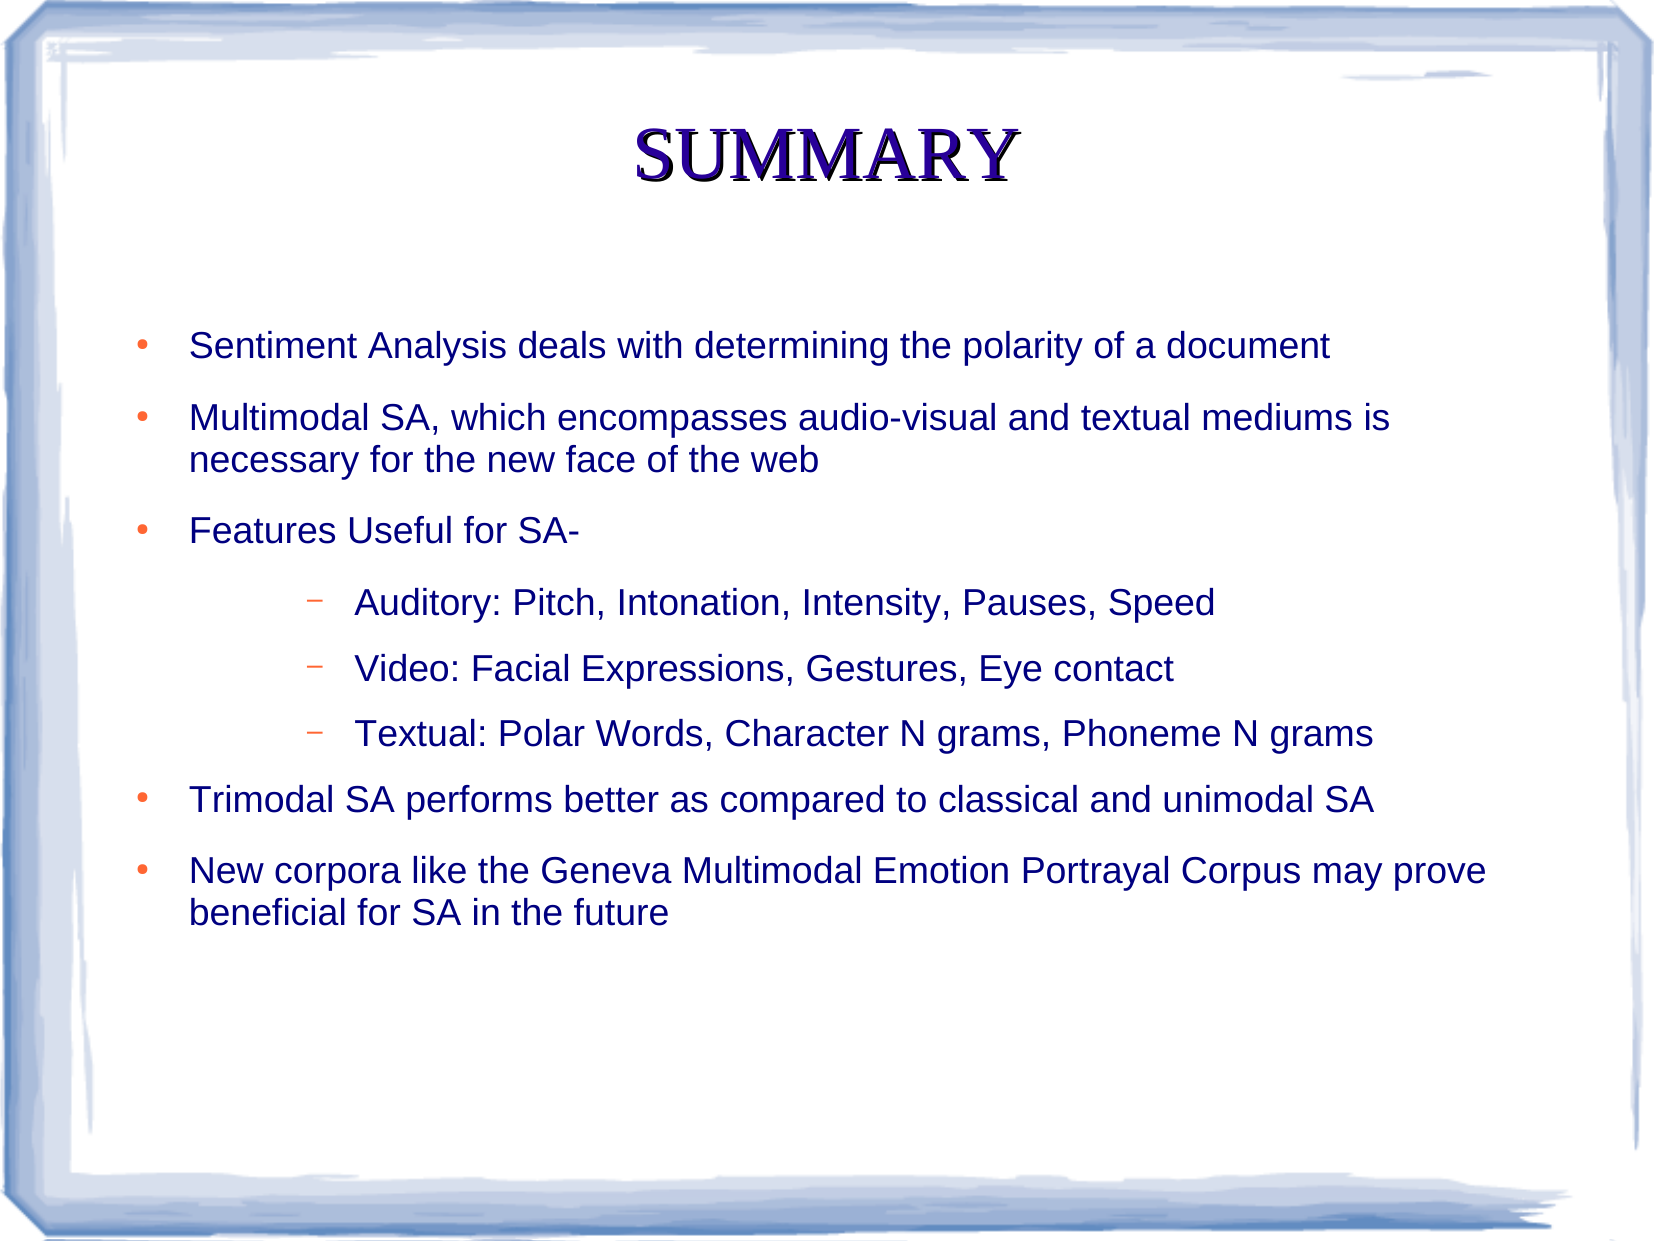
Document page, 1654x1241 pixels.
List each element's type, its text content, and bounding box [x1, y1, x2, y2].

list Sentiment Analysis deals with determining the polarity of a document Multimodal SA, which encompasses audio-visual and textual mediums is necessary for the new face of the web Features Useful for SA- Auditory: Pitch, Intonation, Intensity, Pauses, Speed Video: Facial Expressions, Gestures, Eye contact Textual: Polar Words, Character N grams, Phoneme N grams Trimodal SA performs better as compared to classical and unimodal SA New corpora like the Geneva Multimodal Emotion Portrayal Corpus may prove beneficial for SA in the future [118, 324, 1571, 1045]
picture [0, 0, 1654, 1241]
title SUMMARY [82, 49, 1571, 257]
